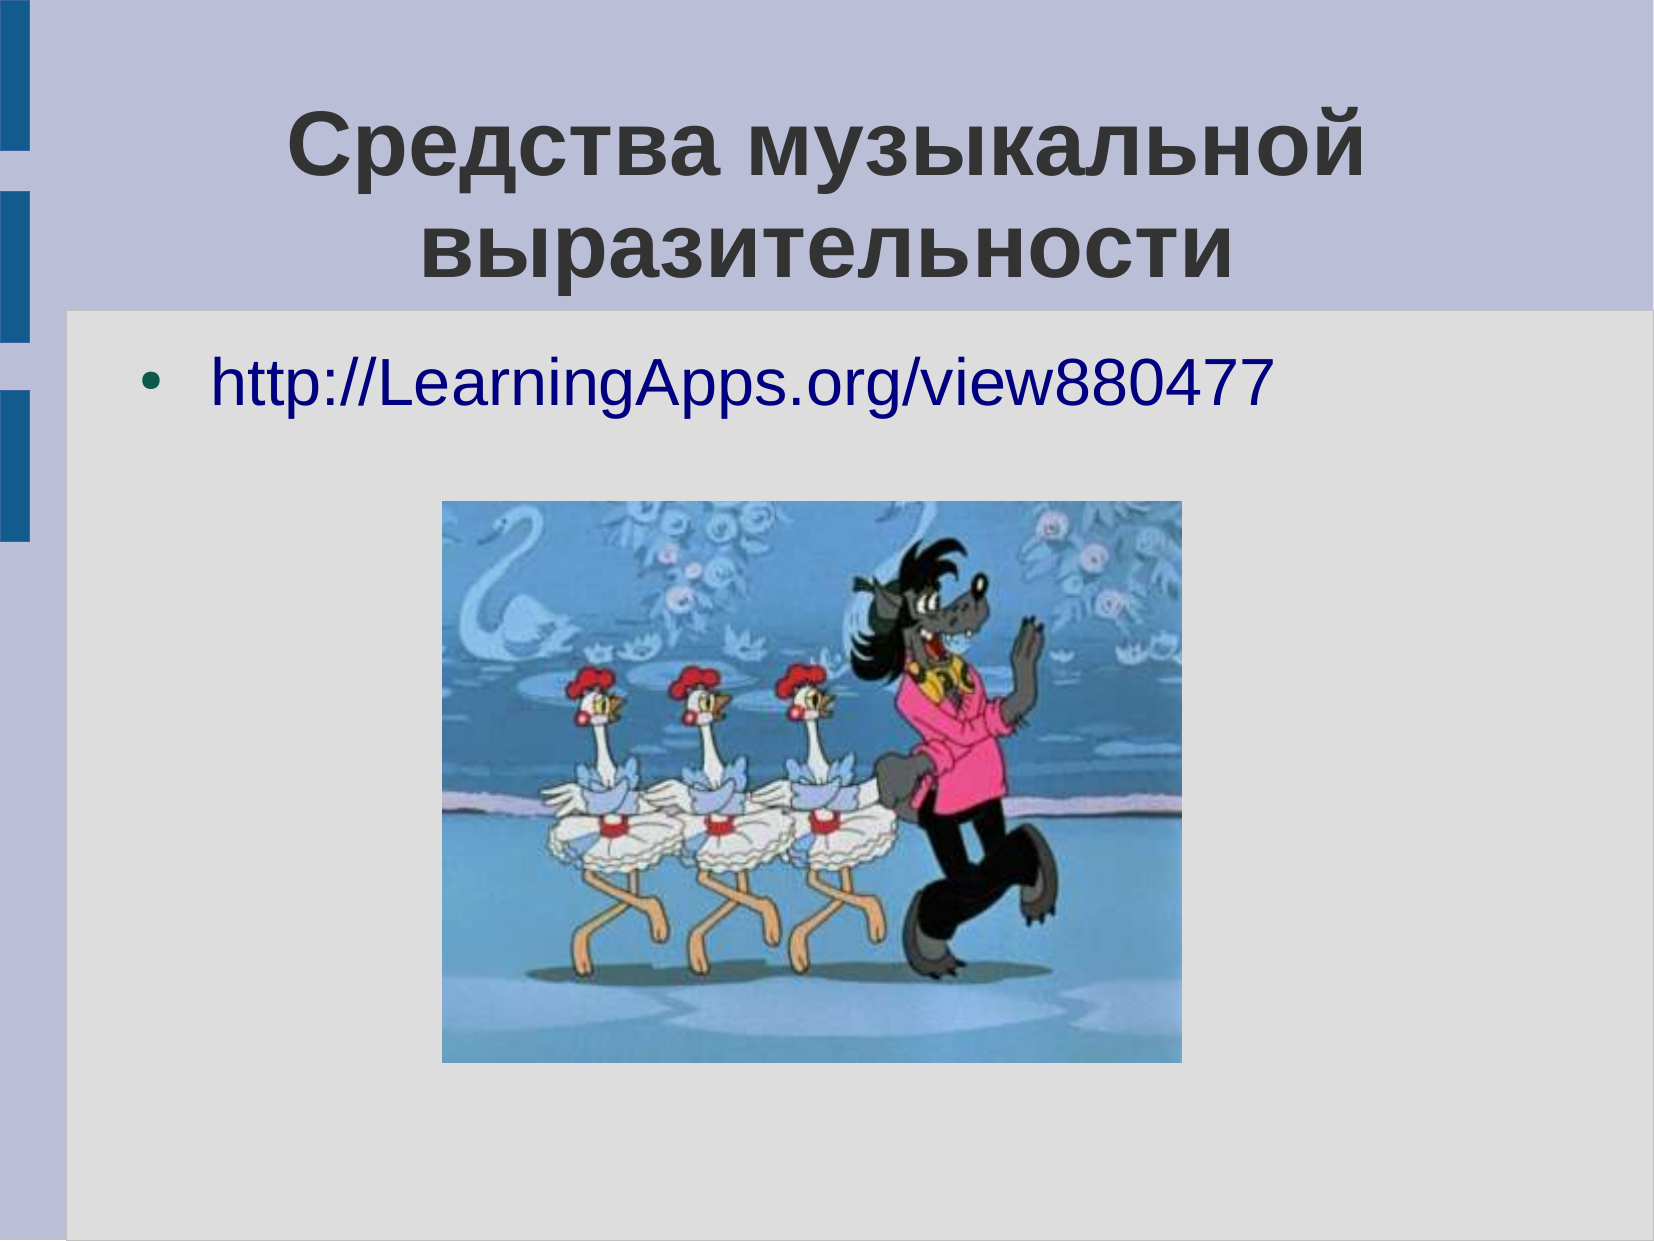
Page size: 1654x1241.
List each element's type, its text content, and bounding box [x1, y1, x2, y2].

picture [442, 501, 1182, 1063]
list http://LearningApps.org/view880477 [121, 344, 1534, 1164]
title Средства музыкальной выразительности [121, 89, 1534, 301]
